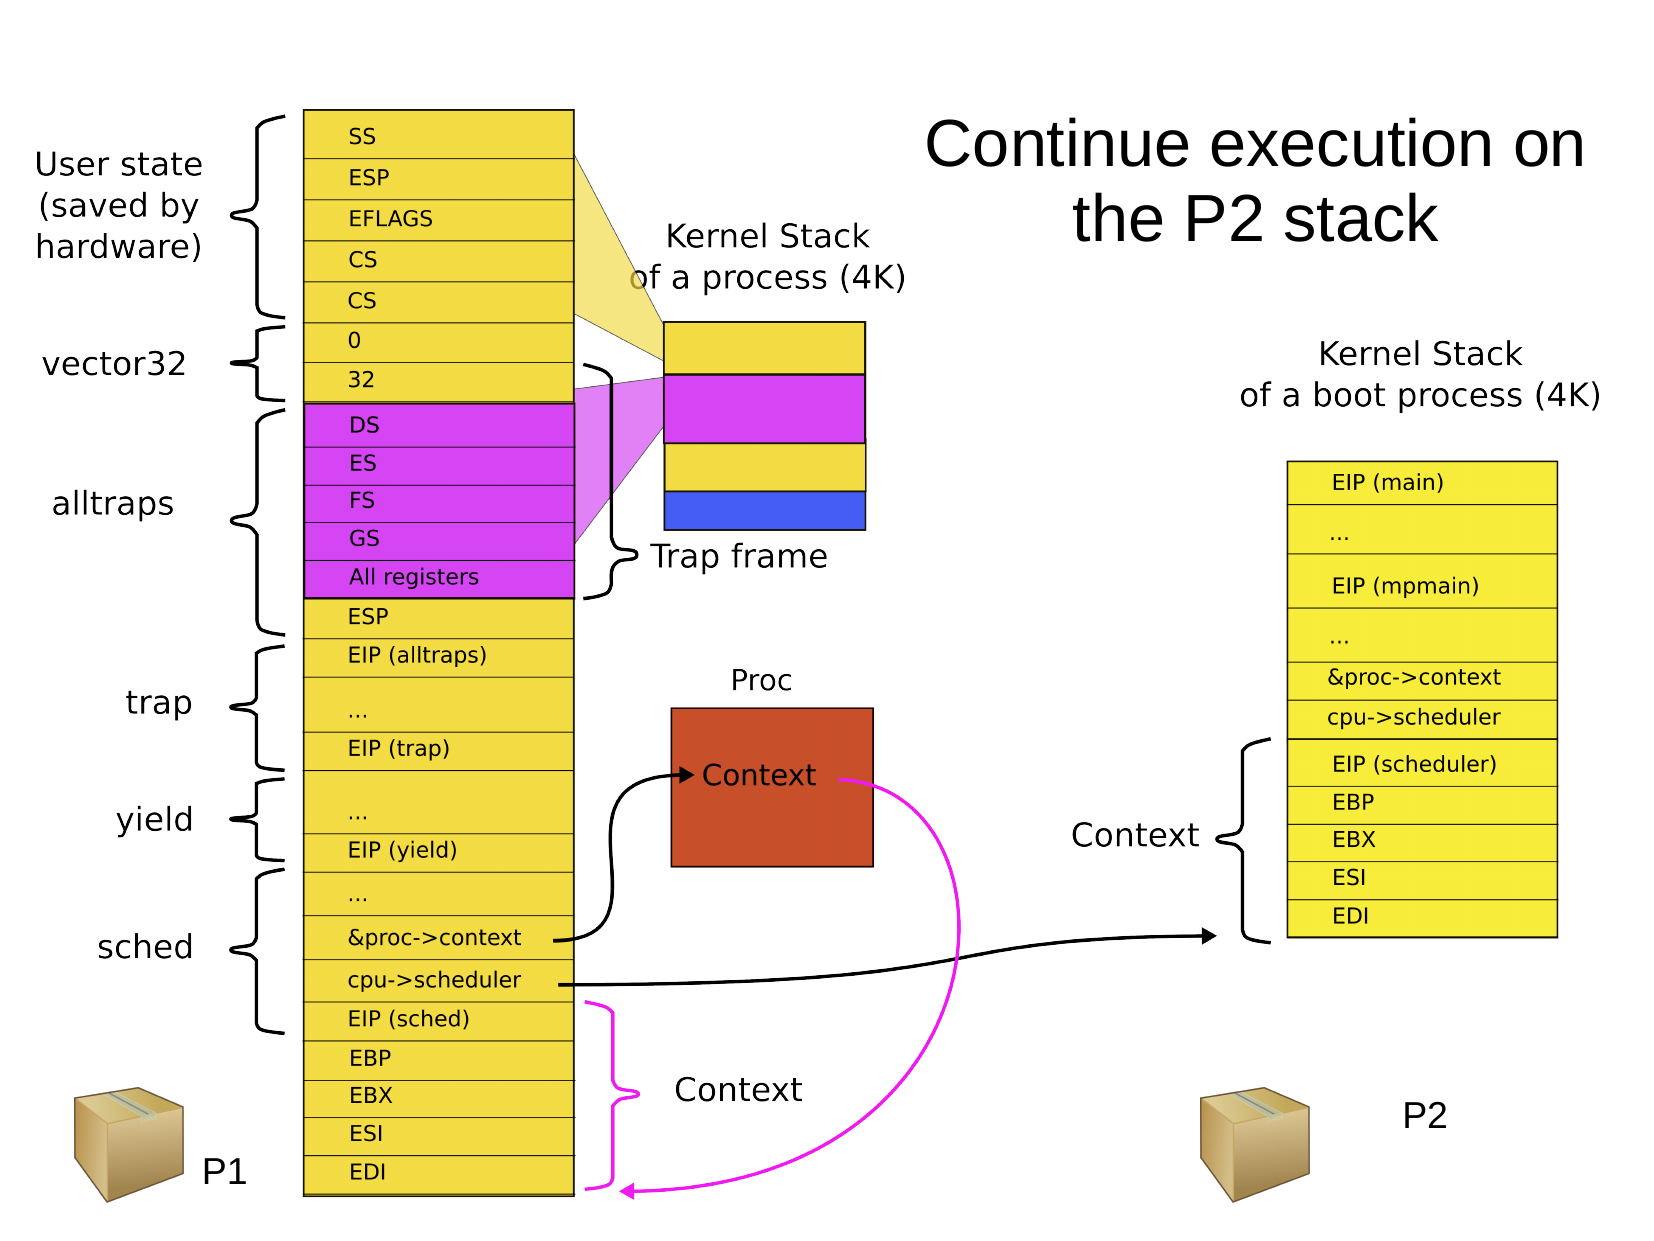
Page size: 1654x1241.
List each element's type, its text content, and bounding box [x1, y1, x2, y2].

list Continue execution on the P2 stack [900, 105, 1613, 301]
text_box P1 [187, 1143, 263, 1201]
picture [37, 109, 1599, 1203]
text_box P2 [1387, 1087, 1463, 1145]
